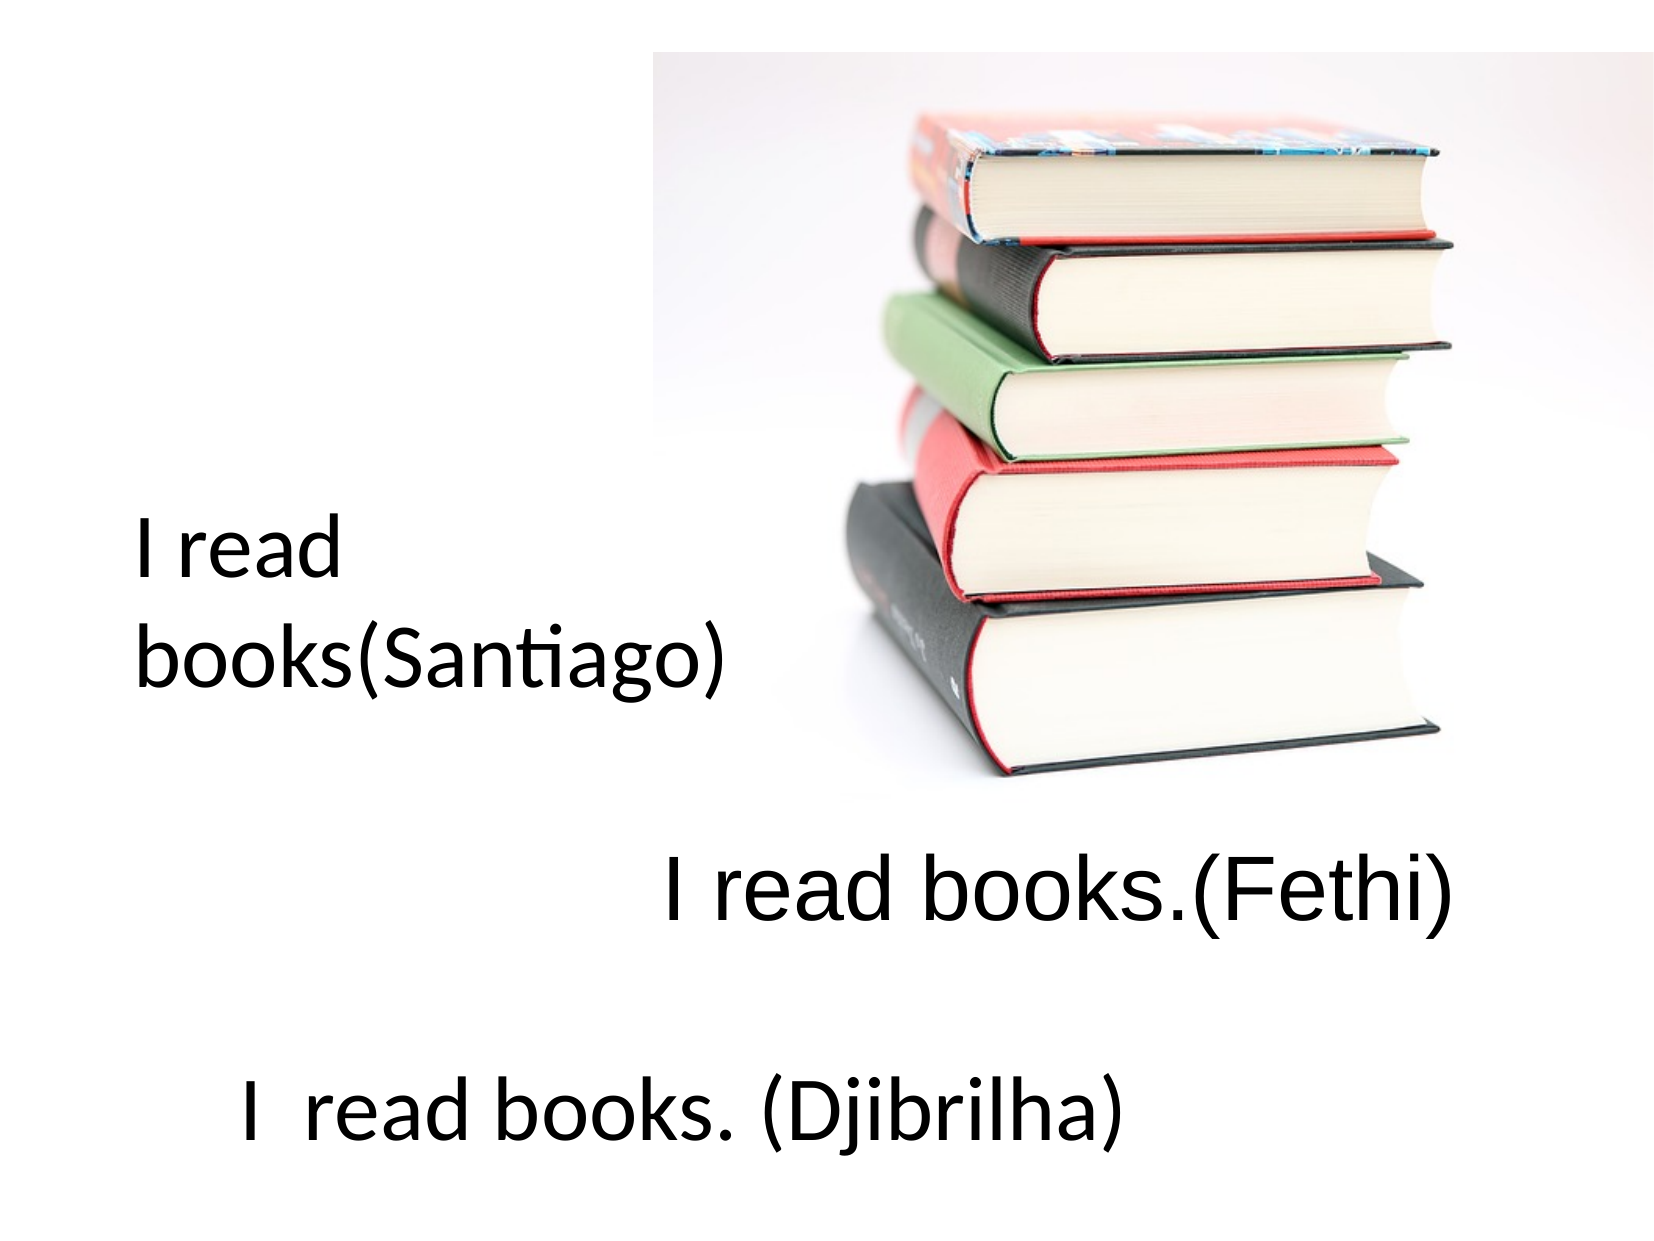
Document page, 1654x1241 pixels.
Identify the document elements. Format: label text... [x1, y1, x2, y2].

title I read books.(Fethi) [539, 809, 1579, 959]
text_box I read books. (Djibrilha) [224, 1041, 1182, 1168]
text_box I read books(Santiago) [118, 478, 827, 827]
picture [653, 53, 1654, 804]
